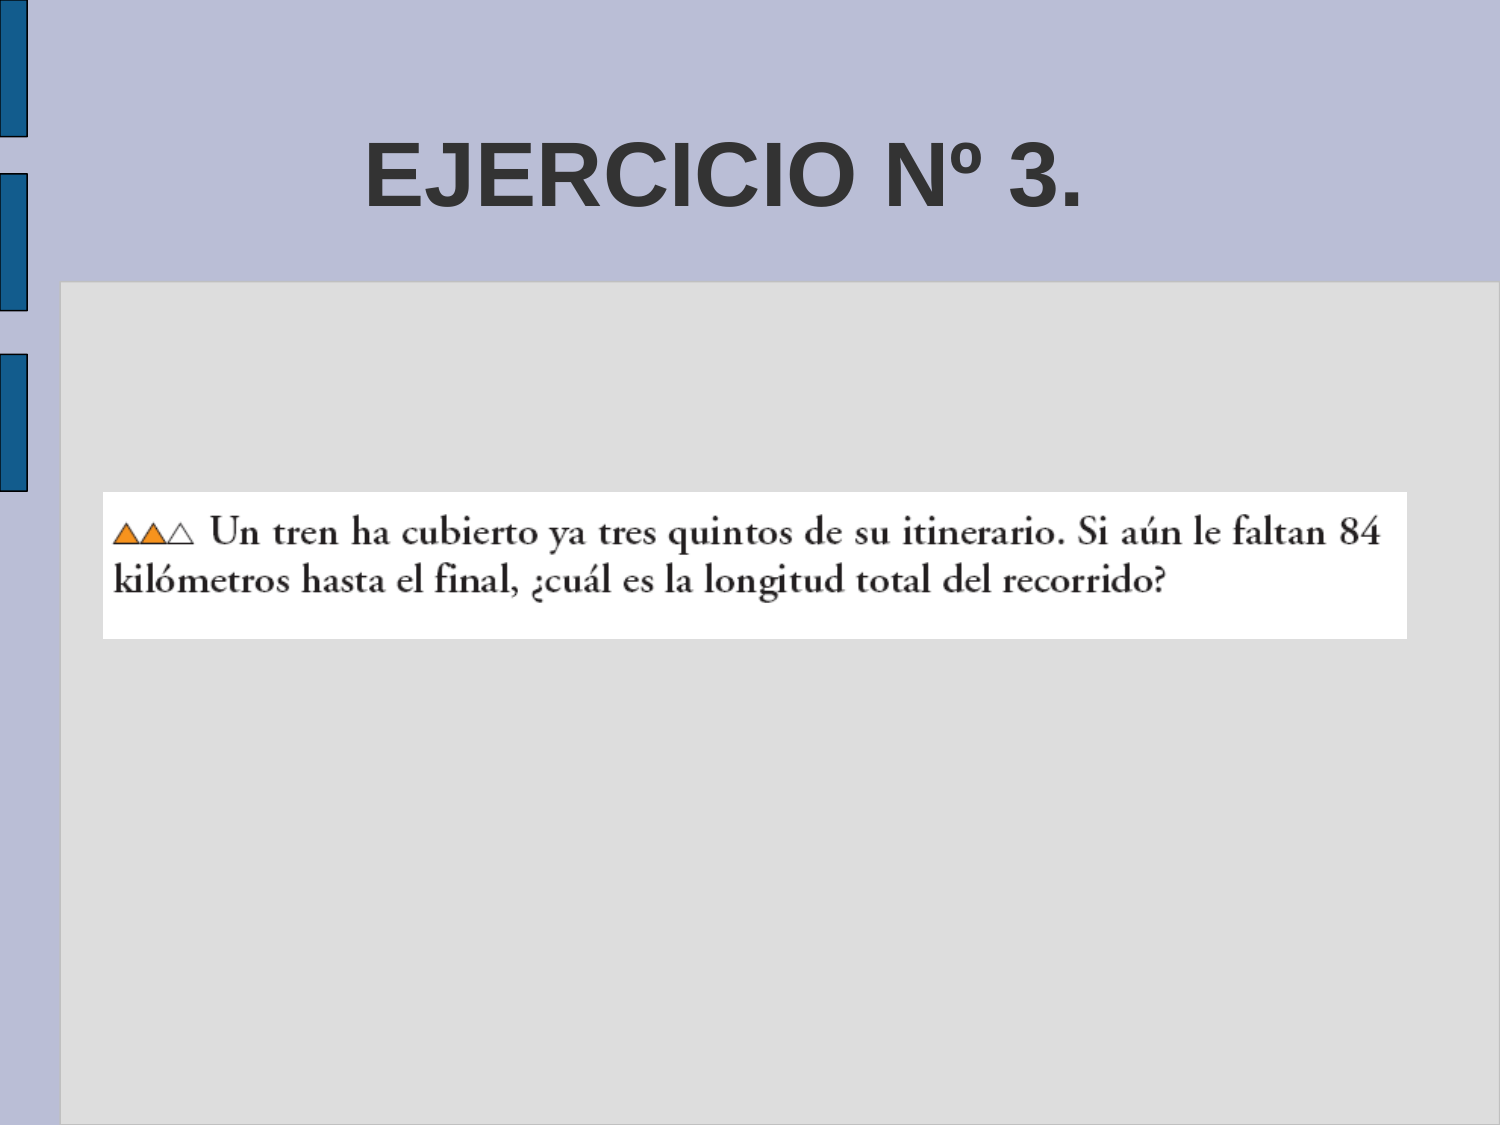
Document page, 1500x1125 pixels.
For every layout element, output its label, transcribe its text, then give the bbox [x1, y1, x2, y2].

picture [103, 492, 1407, 639]
title EJERCICIO Nº 3. [110, 80, 1391, 271]
